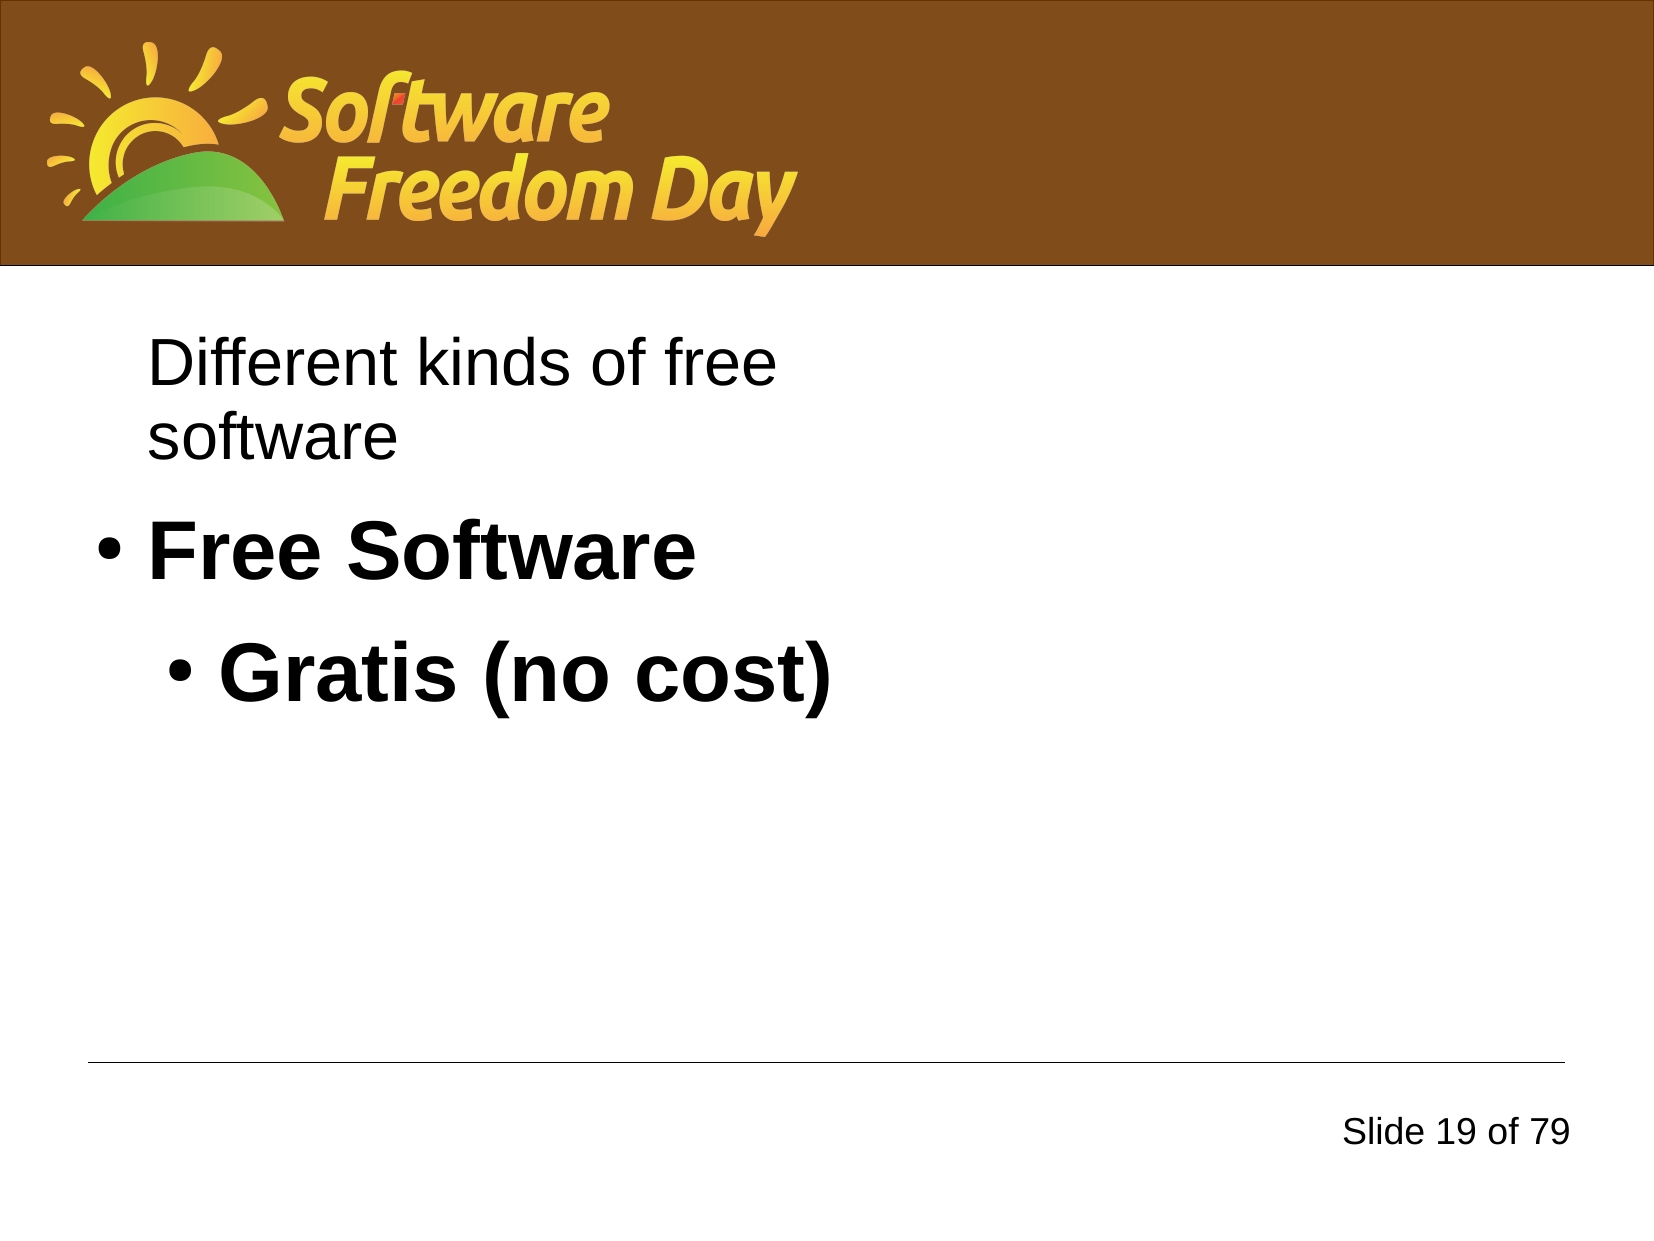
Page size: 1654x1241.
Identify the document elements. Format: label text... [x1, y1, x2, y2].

picture [47, 42, 798, 237]
list Different kinds of free software Free Software Gratis (no cost) [76, 324, 1004, 1045]
